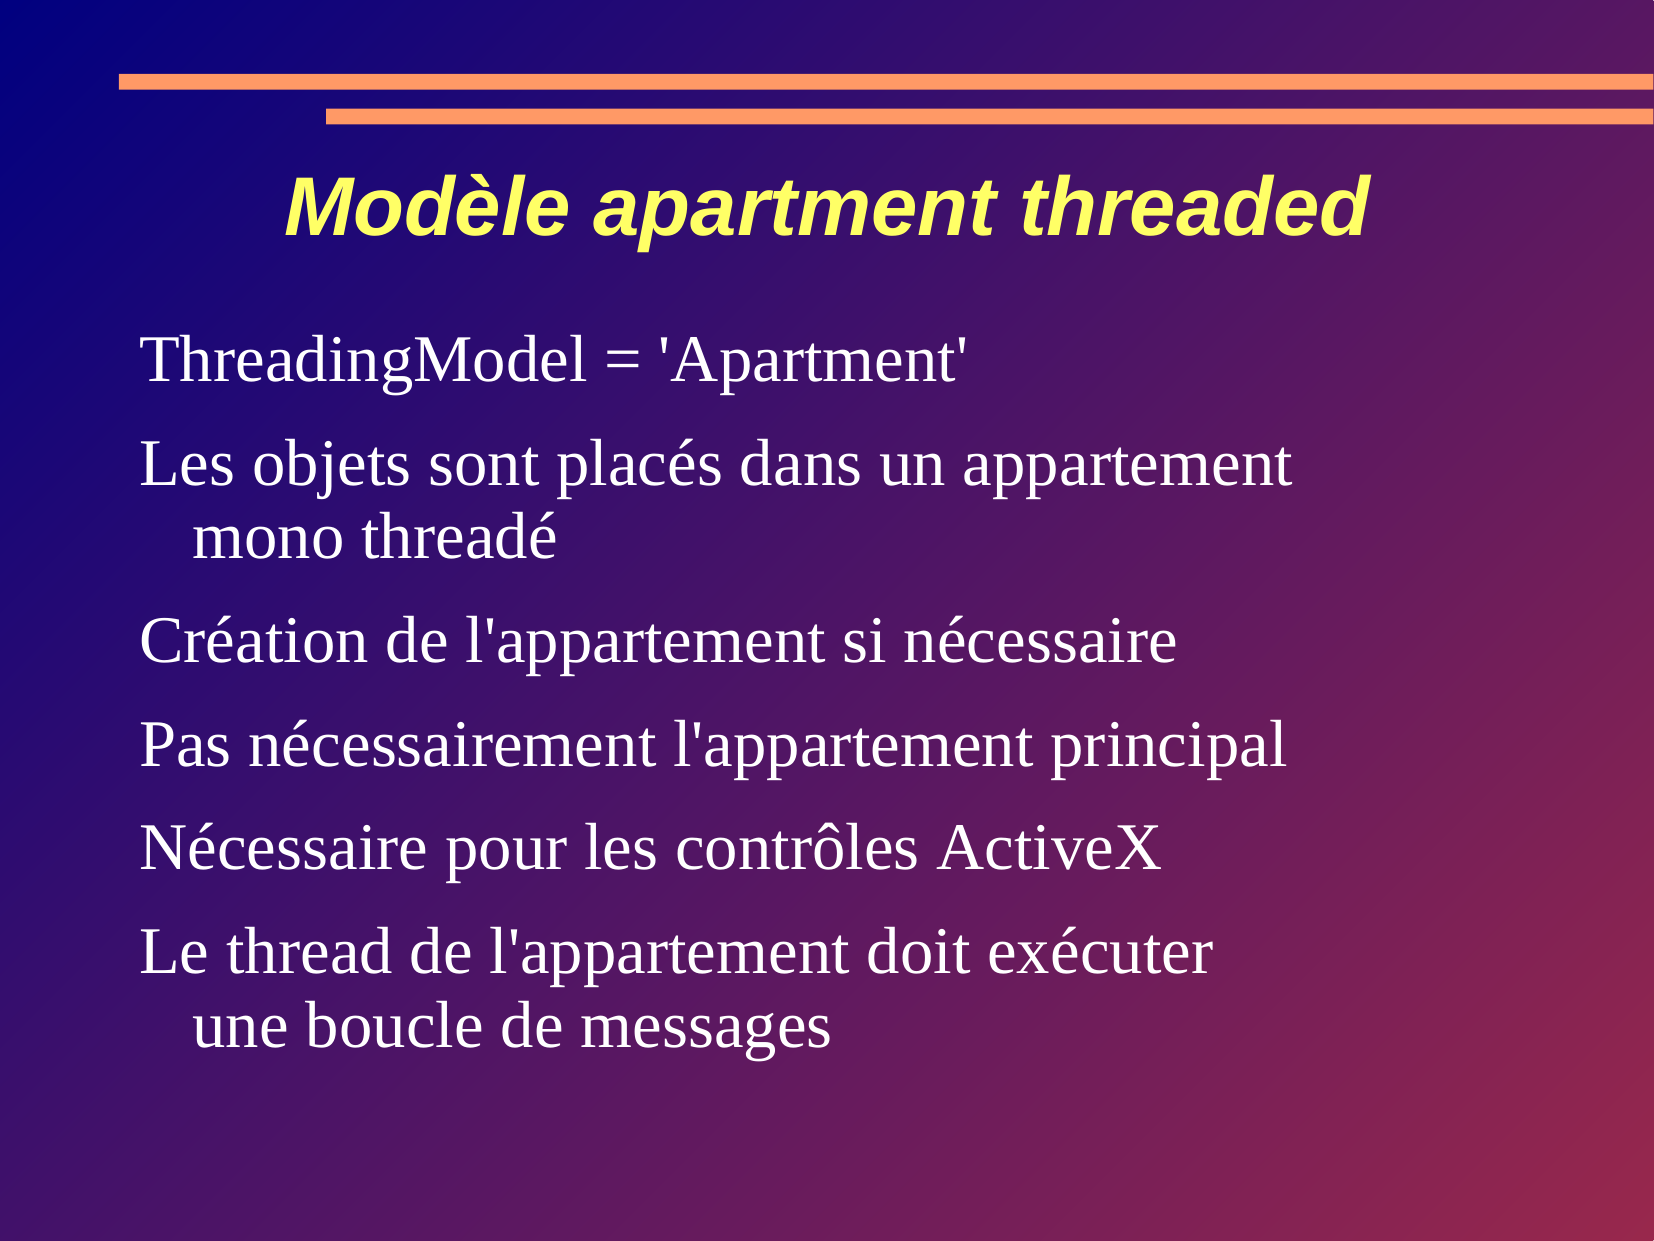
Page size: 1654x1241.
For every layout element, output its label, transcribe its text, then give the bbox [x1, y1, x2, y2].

title Modèle apartment threaded [121, 102, 1534, 311]
list ThreadingModel = 'Apartment' Les objets sont placés dans un appartement mono threadé Création de l'appartement si nécessaire Pas nécessairement l'appartement principal Nécessaire pour les contrôles ActiveX Le thread de l'appartement doit exécuter une boucle de messages [121, 321, 1534, 1083]
